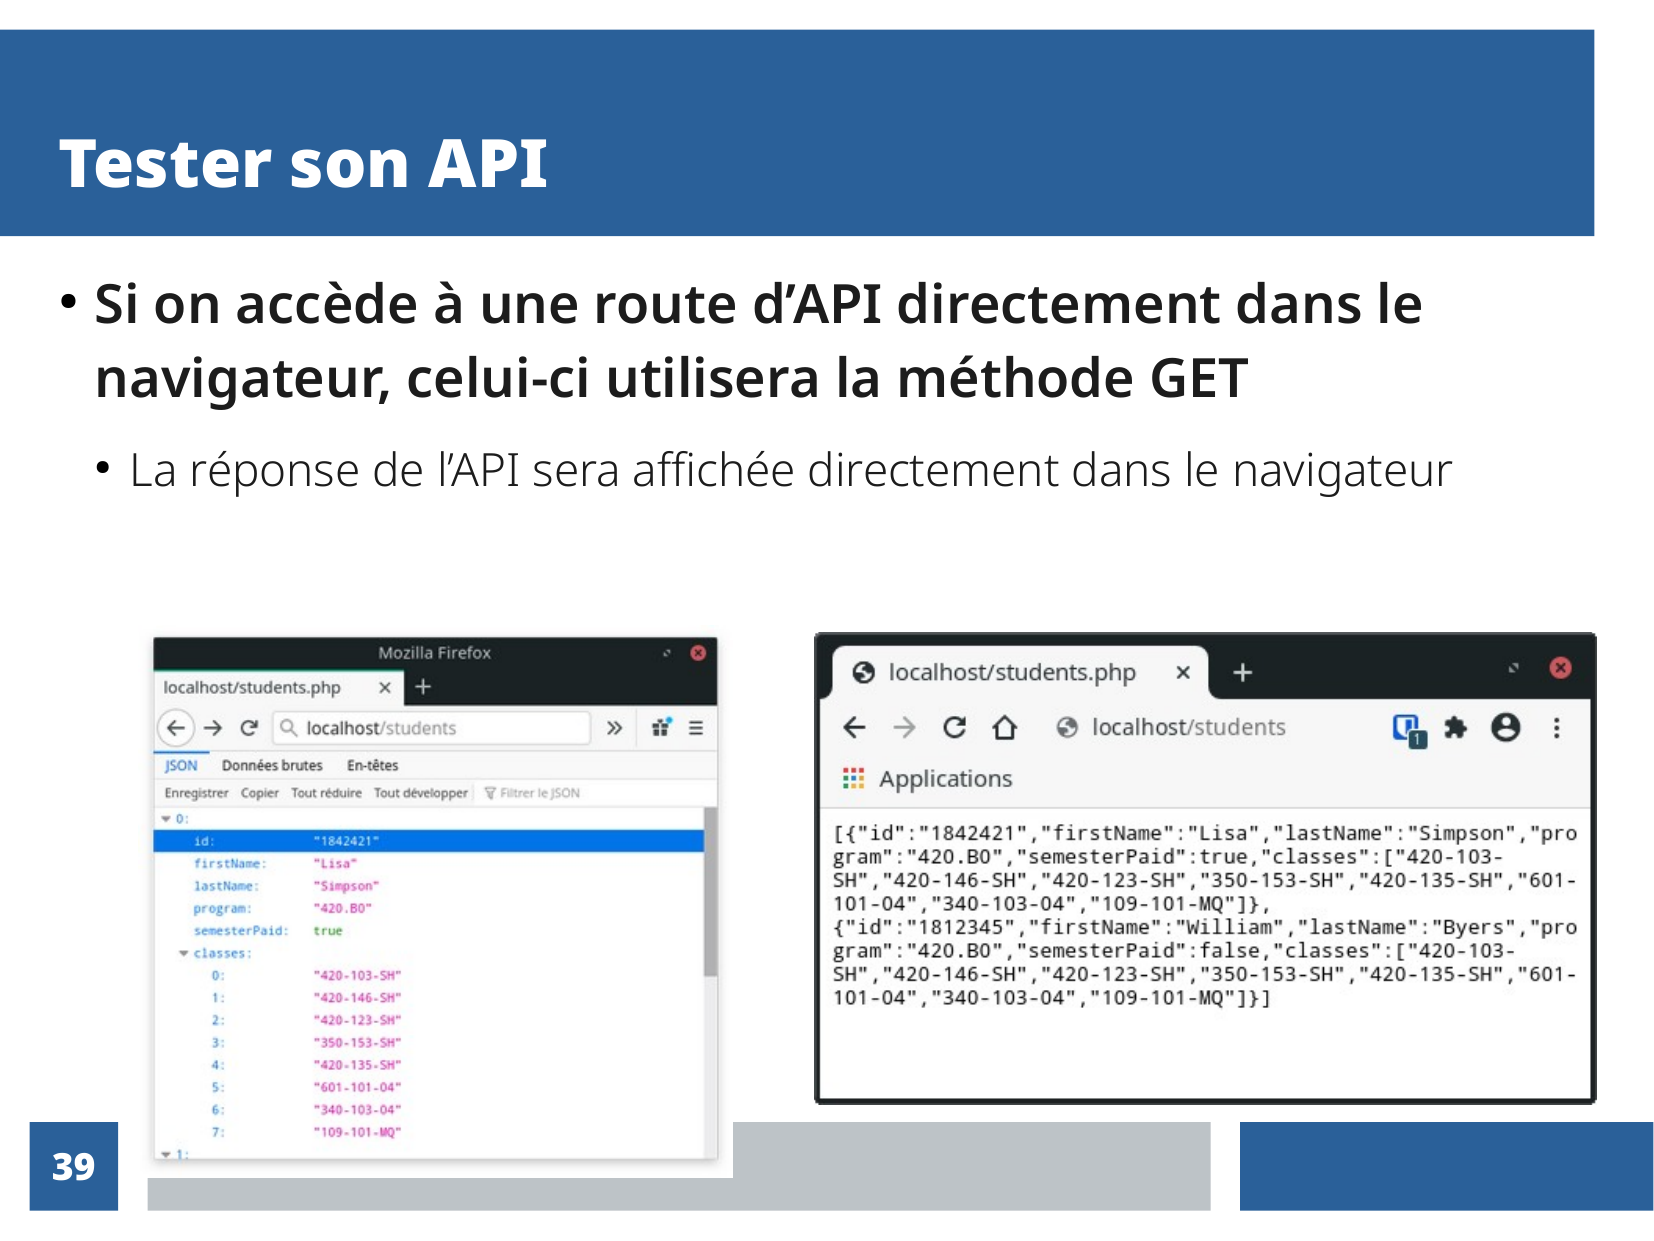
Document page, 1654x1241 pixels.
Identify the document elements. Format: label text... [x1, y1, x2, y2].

picture [138, 625, 733, 1178]
list Si on accède à une route d’API directement dans le navigateur, celui-ci utilisera la méthode GET La réponse de l’API sera affichée directement dans le navigateur [59, 265, 1565, 650]
picture [814, 632, 1597, 1105]
title Tester son API [59, 59, 1595, 207]
